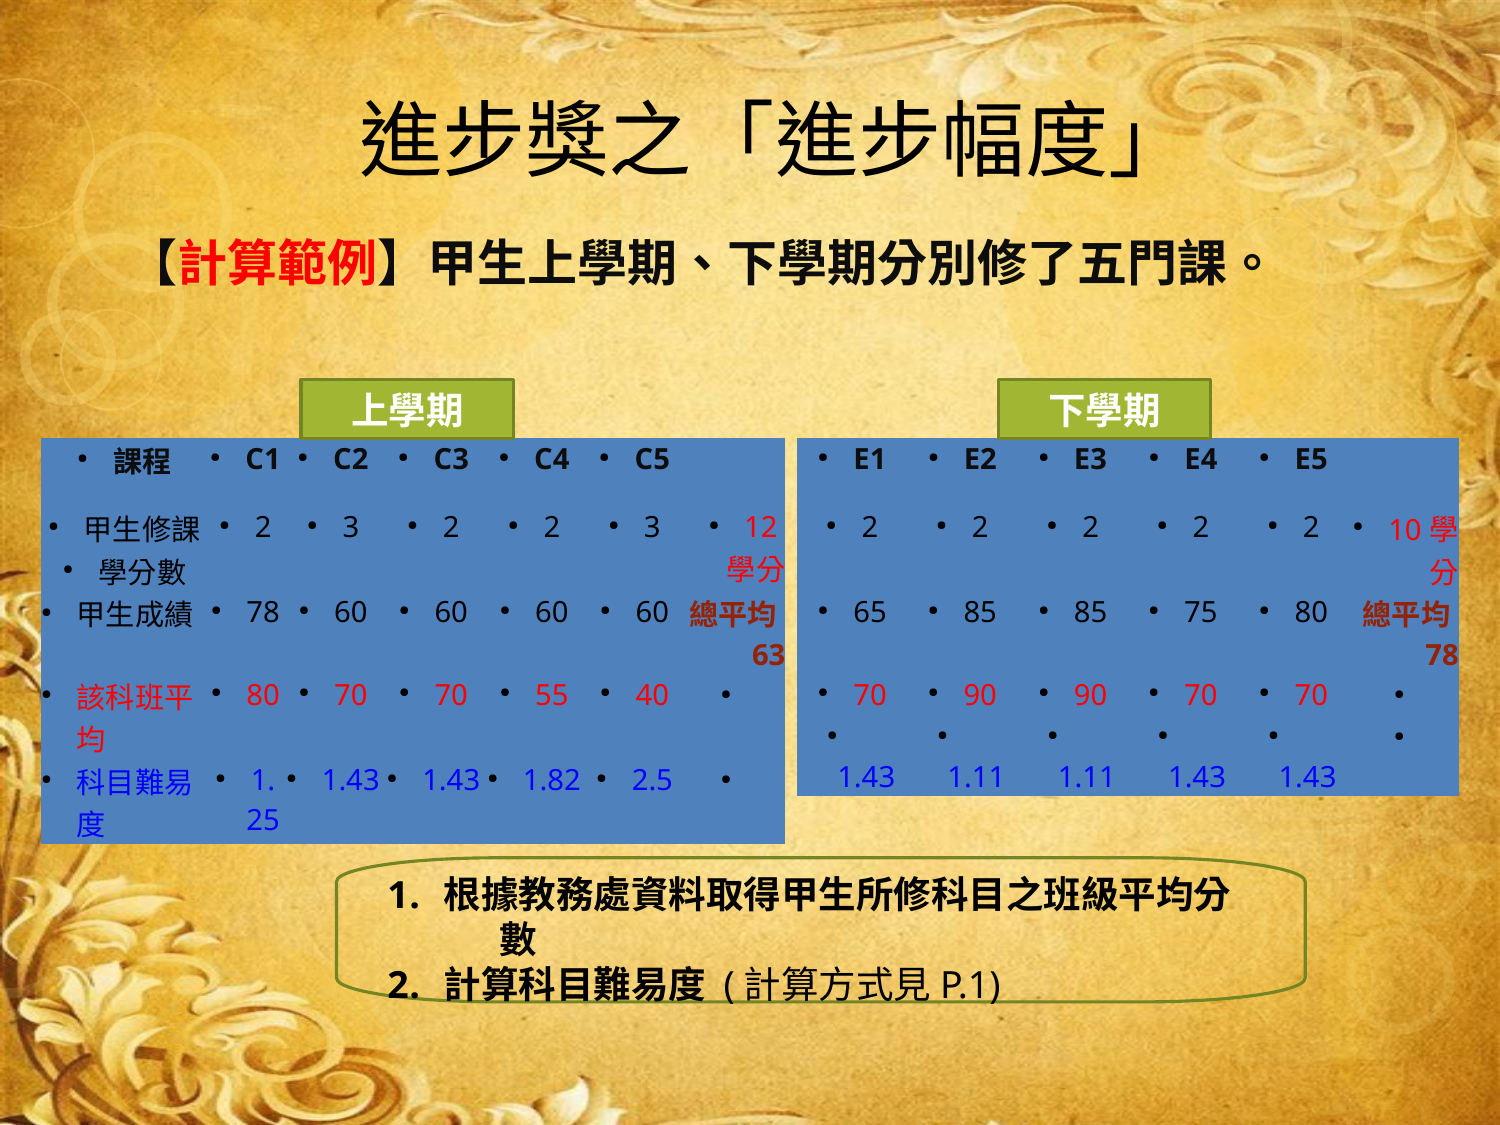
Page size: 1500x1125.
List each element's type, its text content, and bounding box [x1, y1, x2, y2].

table_cell 1.43 [1238, 717, 1349, 796]
table_cell 90 [907, 674, 1018, 717]
table_cell 1.25 [208, 759, 283, 844]
table_header E2 [907, 438, 1018, 507]
table_cell 90 [1018, 674, 1128, 717]
table_cell 80 [1238, 592, 1349, 674]
table_cell 1.43 [797, 717, 907, 796]
table_cell 3 [584, 507, 685, 592]
table_header 課程 [41, 438, 208, 507]
table_cell 2 [208, 507, 283, 592]
table_cell 1.43 [383, 759, 484, 844]
table_cell 1.43 [283, 759, 383, 844]
table_cell 1.82 [484, 759, 584, 844]
table_cell 70 [797, 674, 907, 717]
table_header C3 [383, 438, 484, 507]
table_cell 2 [1238, 507, 1349, 592]
table_cell 60 [383, 592, 484, 674]
table_cell [685, 674, 785, 759]
table_header C2 [283, 438, 383, 507]
table_cell [1349, 674, 1459, 717]
table_cell [1349, 717, 1459, 796]
table_cell 75 [1128, 592, 1238, 674]
table_cell 2.5 [584, 759, 685, 844]
table_cell 60 [584, 592, 685, 674]
table_header C4 [484, 438, 584, 507]
table_header C5 [584, 438, 685, 507]
table_cell 10學分 [1349, 507, 1459, 592]
table_cell 2 [797, 507, 907, 592]
table_cell 甲生修課 學分數 [41, 507, 208, 592]
table_header E4 [1128, 438, 1238, 507]
table_cell 85 [1018, 592, 1128, 674]
table_cell 2 [484, 507, 584, 592]
table_cell 60 [484, 592, 584, 674]
table_cell 1.43 [1128, 717, 1238, 796]
table_cell 2 [383, 507, 484, 592]
table_cell 70 [283, 674, 383, 759]
title 進步獎之「進步幅度」 [190, 78, 1360, 197]
text_box 上學期 [301, 379, 514, 438]
table_header [685, 438, 785, 507]
table_cell 1.11 [907, 717, 1018, 796]
table_header C1 [208, 438, 283, 507]
table_cell 55 [484, 674, 584, 759]
table_cell 70 [1238, 674, 1349, 717]
table_cell 甲生成績 [41, 592, 208, 674]
table_header E3 [1018, 438, 1128, 507]
table_cell 78 [208, 592, 283, 674]
table_header [1349, 438, 1459, 507]
table_cell 70 [1128, 674, 1238, 717]
table_cell 60 [283, 592, 383, 674]
text_box 下學期 [998, 379, 1211, 438]
table_cell 2 [907, 507, 1018, 592]
table_cell 總平均63 [685, 592, 785, 674]
text_box 【計算範例】甲生上學期、下學期分別修了五門課。 [112, 208, 1422, 315]
table_cell 2 [1128, 507, 1238, 592]
table_cell 2 [1018, 507, 1128, 592]
table_header E1 [797, 438, 907, 507]
table_cell 65 [797, 592, 907, 674]
table_cell 總平均78 [1349, 592, 1459, 674]
table_header E5 [1238, 438, 1349, 507]
table_cell 科目難易度 [41, 759, 208, 844]
table_cell 80 [208, 674, 283, 759]
table_cell 40 [584, 674, 685, 759]
table_cell 該科班平均 [41, 674, 208, 759]
table_cell 3 [283, 507, 383, 592]
table_cell 70 [383, 674, 484, 759]
table_cell [685, 759, 785, 844]
table_cell 1.11 [1018, 717, 1128, 796]
table_cell 85 [907, 592, 1018, 674]
text_box 根據教務處資料取得甲生所修科目之班級平均分數 計算科目難易度 (計算方式見P.1) [336, 857, 1306, 1002]
table_cell 12學分 [685, 507, 785, 592]
